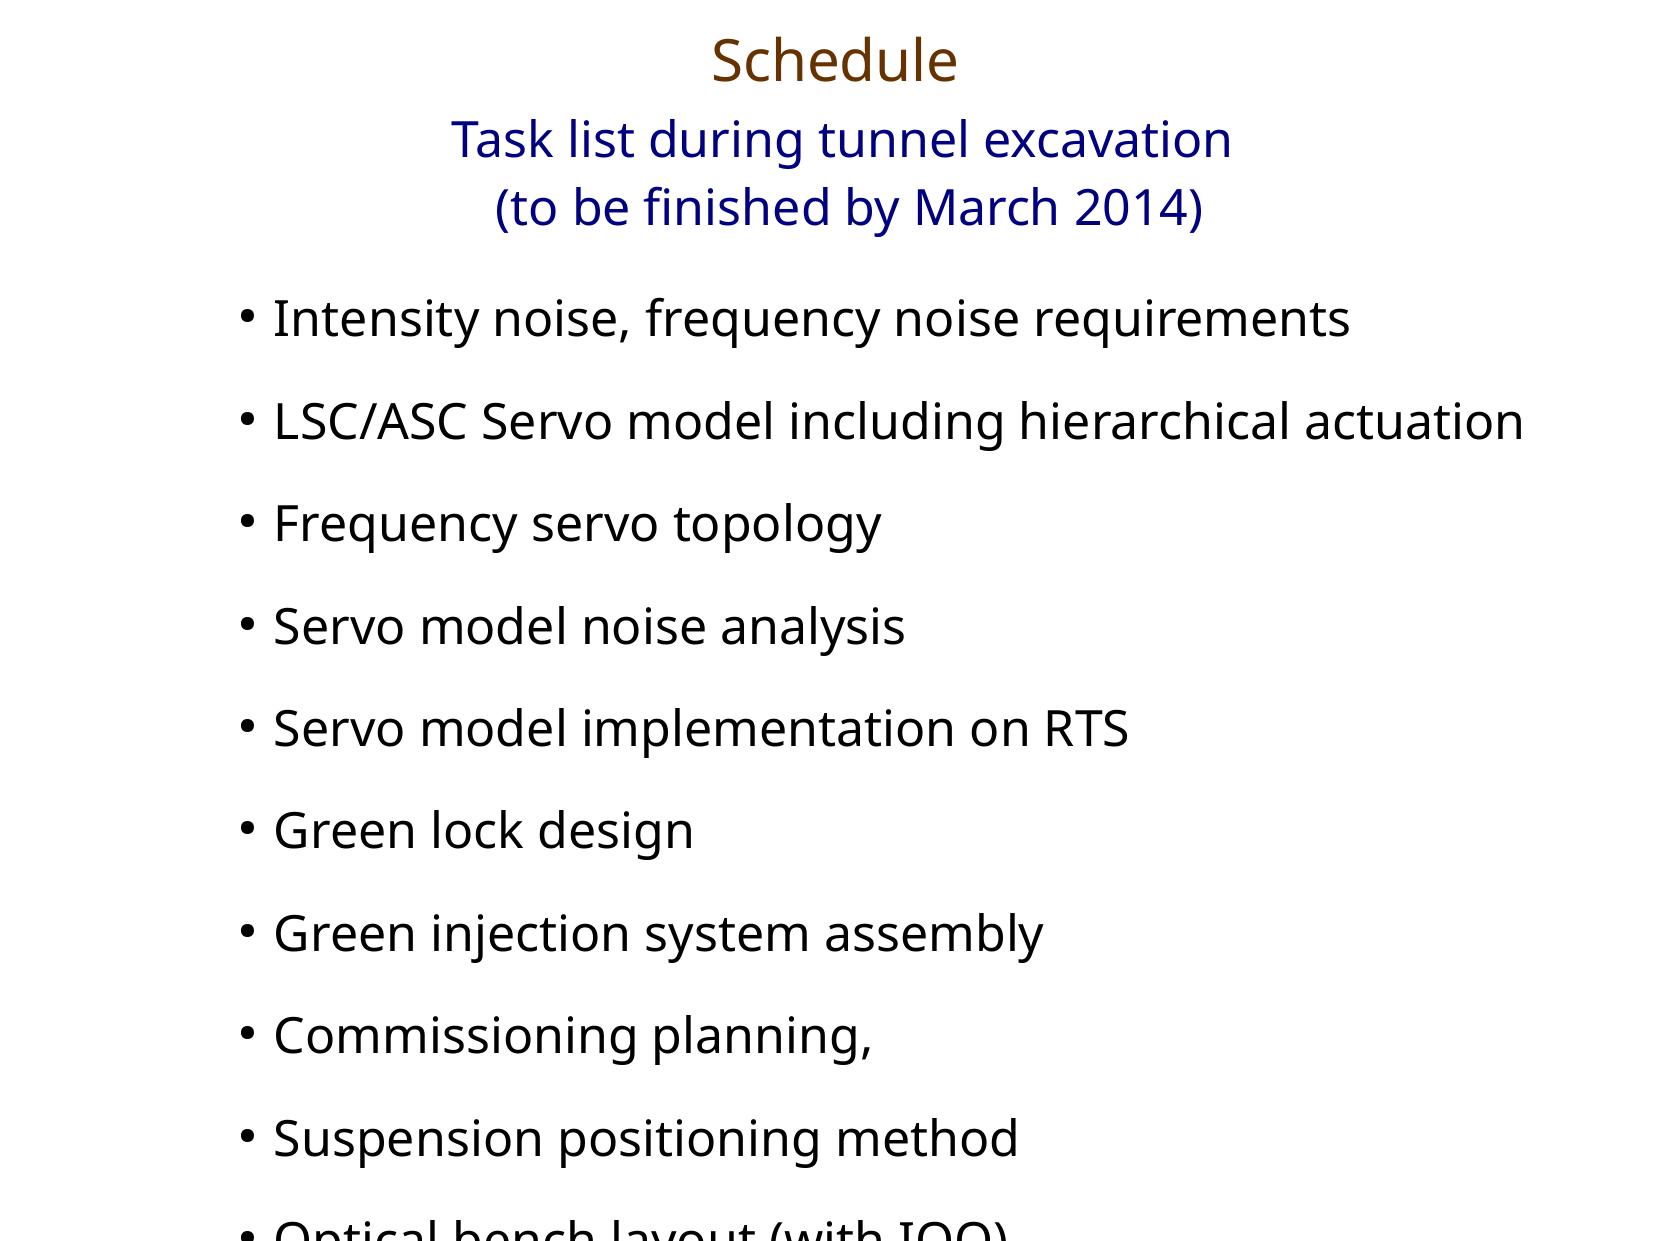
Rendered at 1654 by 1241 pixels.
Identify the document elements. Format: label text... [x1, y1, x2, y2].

text_box Intensity noise, frequency noise requirements LSC/ASC Servo model including hierarchical actuation Frequency servo topology Servo model noise analysis Servo model implementation on RTS Green lock design Green injection system assembly Commissioning planning, Suspension positioning method Optical bench layout (with IOO) Analog electronics list up/Design [223, 241, 1483, 1221]
text_box Schedule [696, 11, 958, 96]
text_box Task list during tunnel excavation (to be finished by March 2014) [437, 96, 1217, 233]
